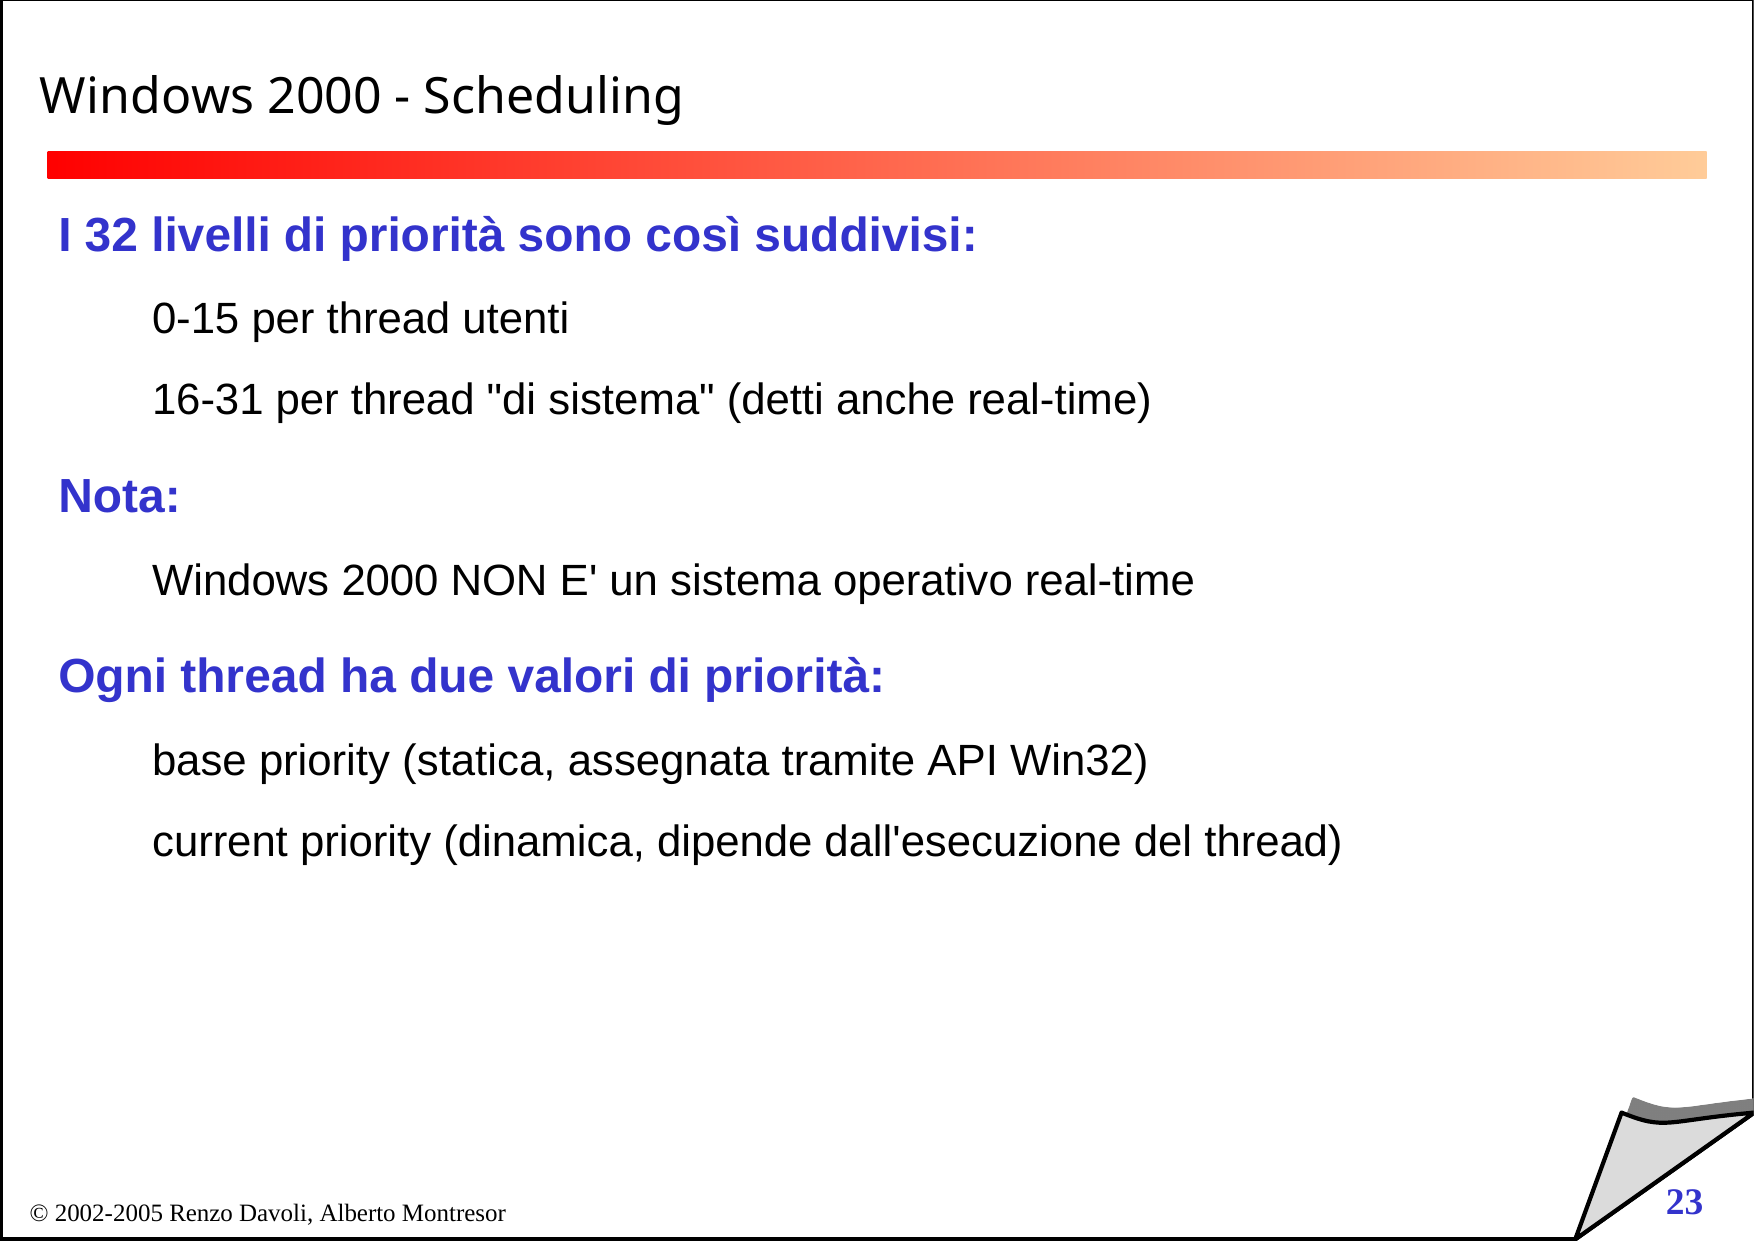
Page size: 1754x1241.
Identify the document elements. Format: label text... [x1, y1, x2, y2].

list I 32 livelli di priorità sono così suddivisi: 0-15 per thread utenti 16-31 per thread "di sistema" (detti anche real-time) Nota: Windows 2000 NON E' un sistema operativo real-time Ogni thread ha due valori di priorità: base priority (statica, assegnata tramite API Win32) current priority (dinamica, dipende dall'esecuzione del thread) [58, 206, 1695, 934]
title Windows 2000 - Scheduling [40, 49, 1713, 144]
